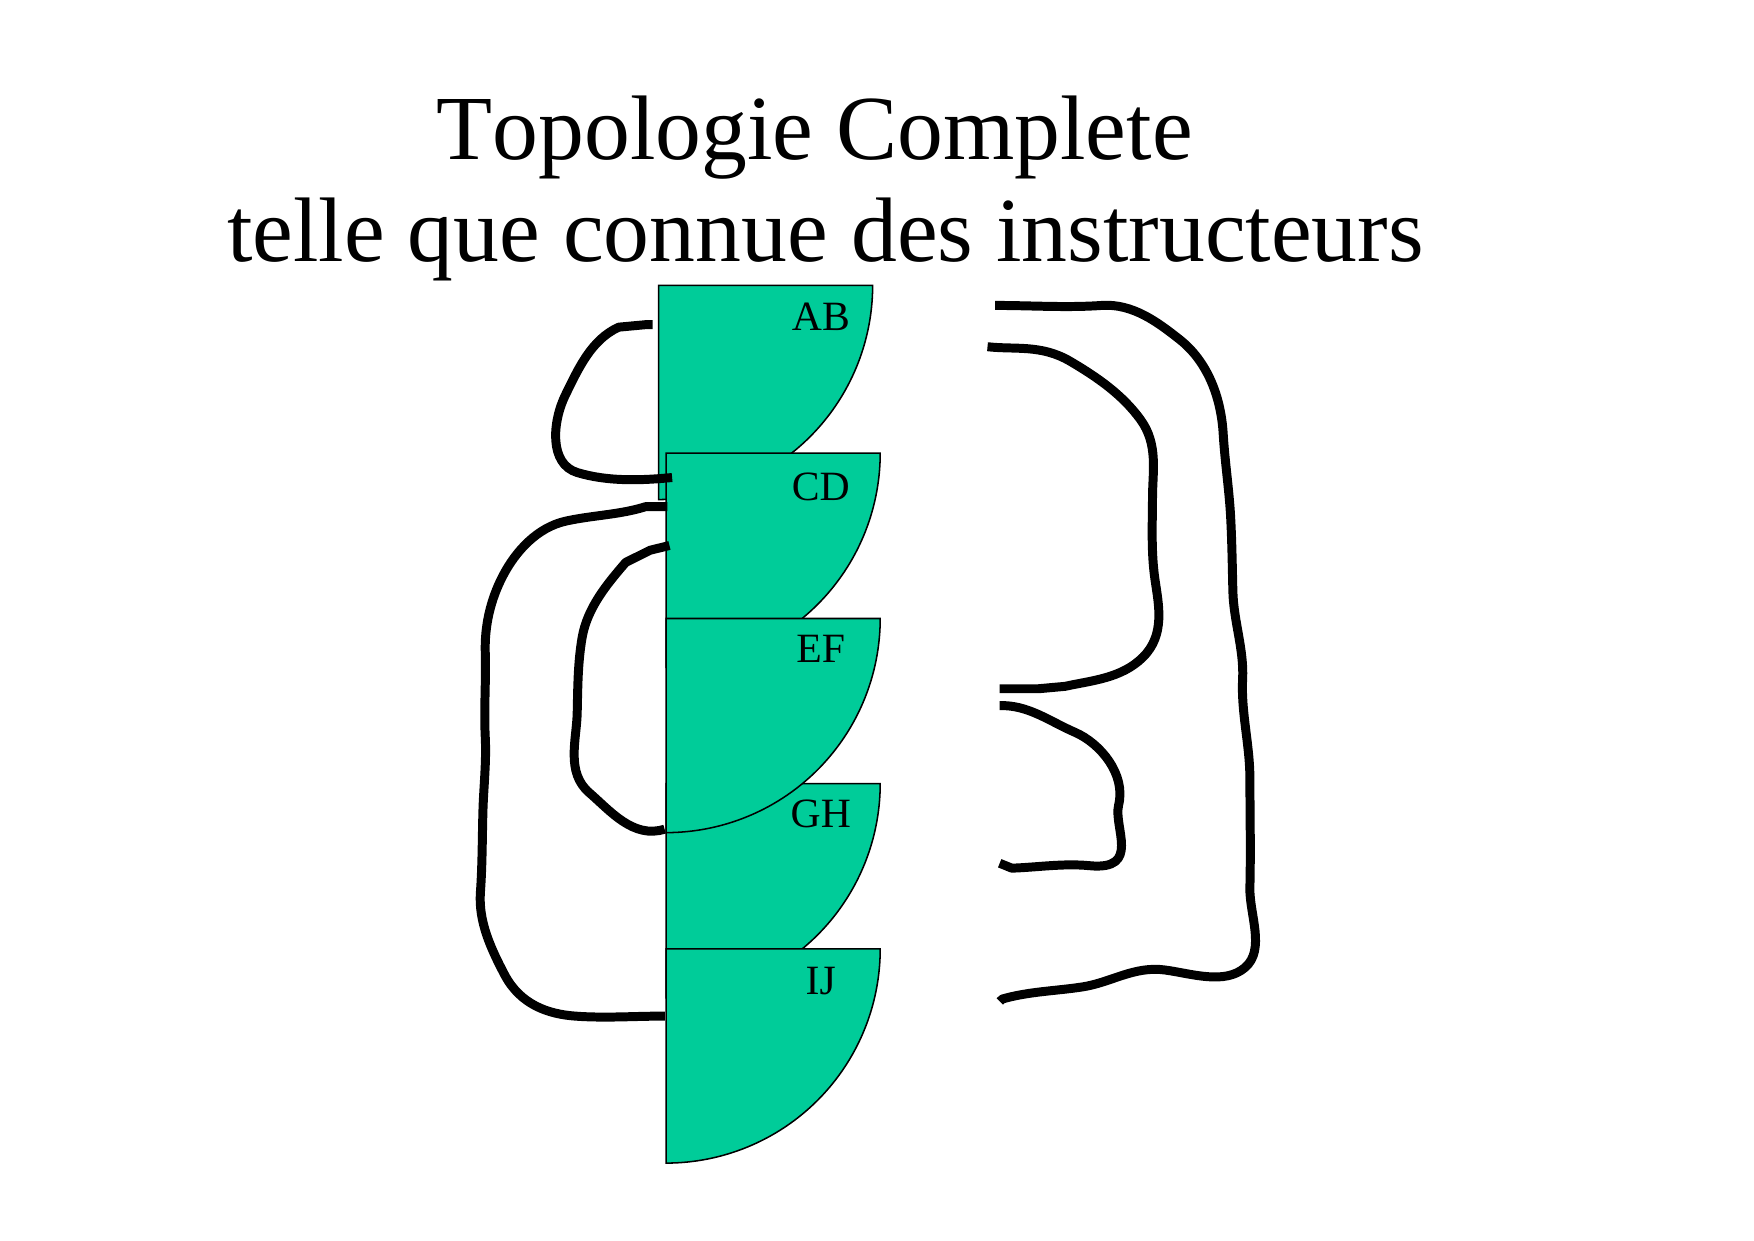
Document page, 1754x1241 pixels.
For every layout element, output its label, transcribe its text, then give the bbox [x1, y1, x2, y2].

text_box Topologie Complete telle que connue des instructeurs [123, 70, 1530, 289]
text_box GH [766, 782, 876, 845]
text_box IJ [766, 949, 876, 1012]
text_box AB [766, 285, 876, 347]
text_box CD [766, 455, 876, 517]
text_box EF [766, 617, 876, 680]
